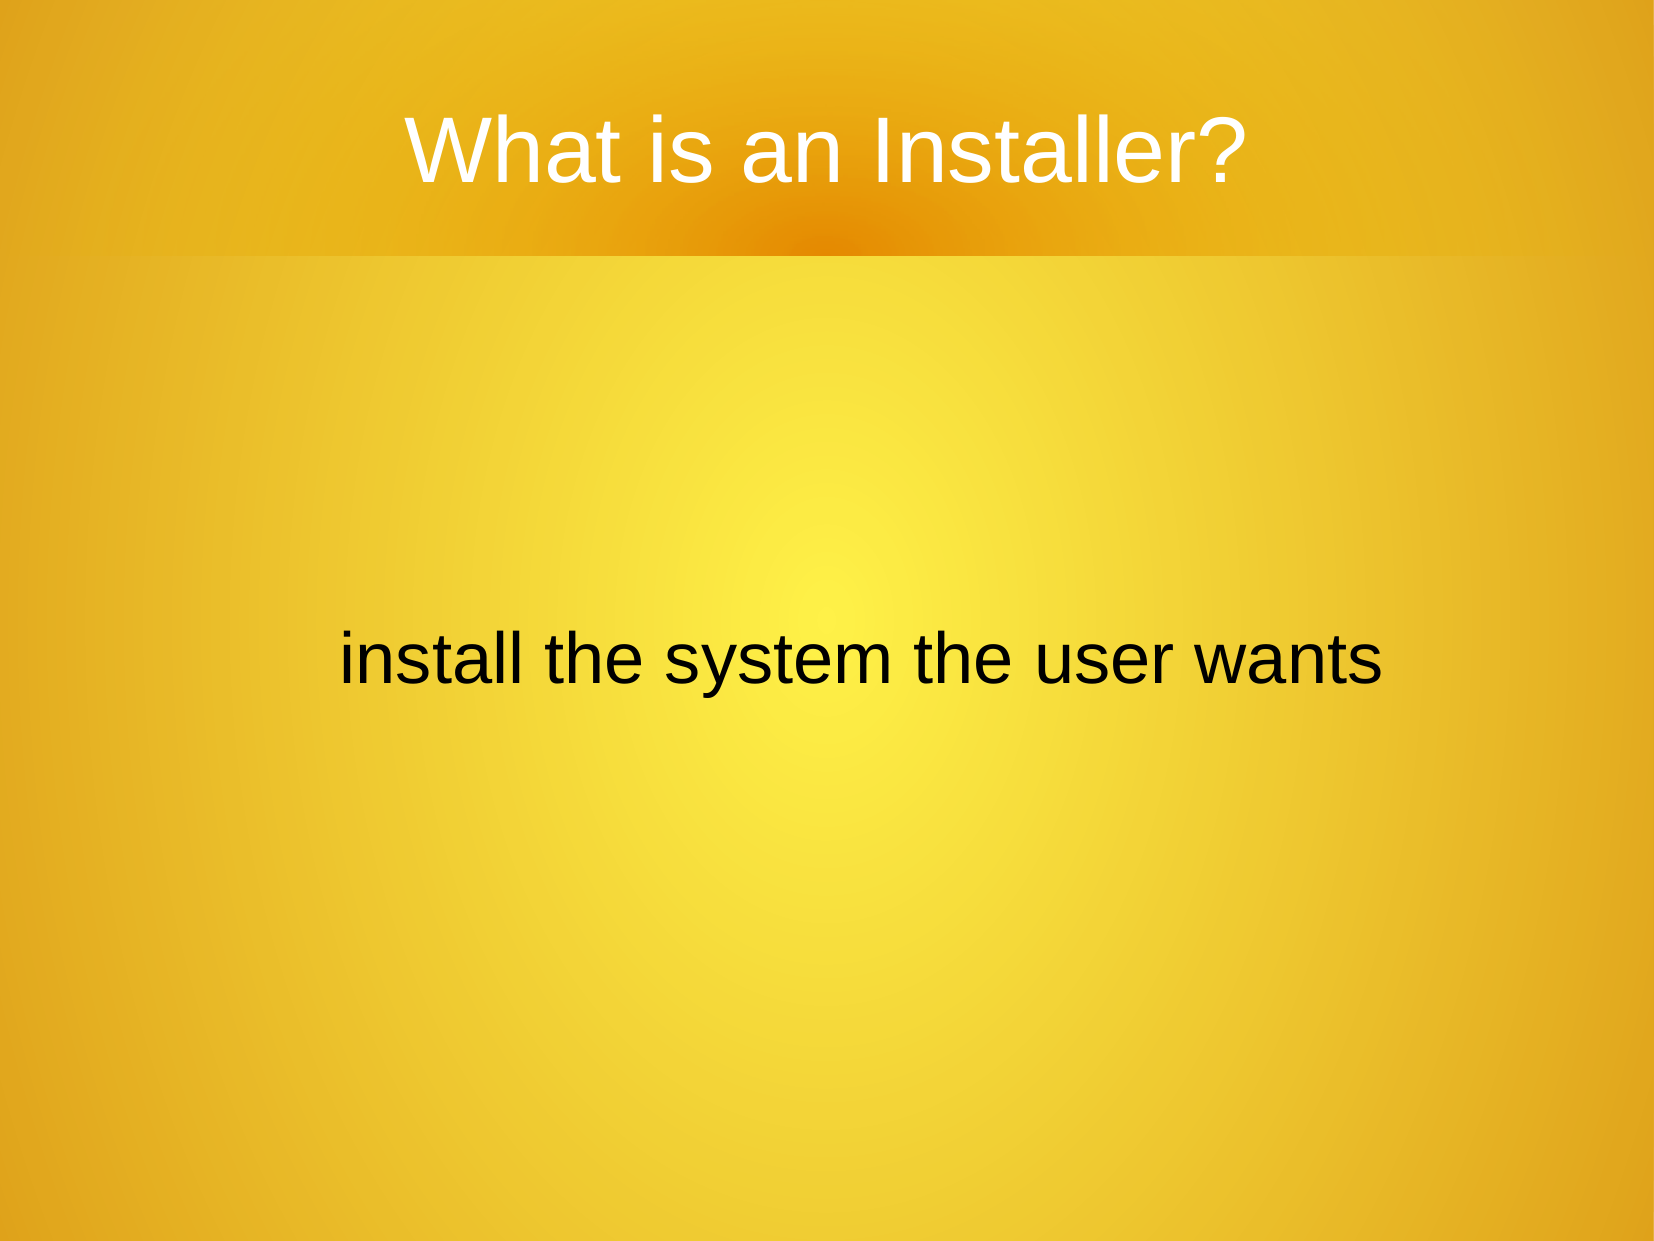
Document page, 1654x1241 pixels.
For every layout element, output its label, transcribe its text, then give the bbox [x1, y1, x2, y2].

title What is an Installer? [82, 47, 1571, 252]
list install the system the user wants [82, 299, 1571, 1019]
